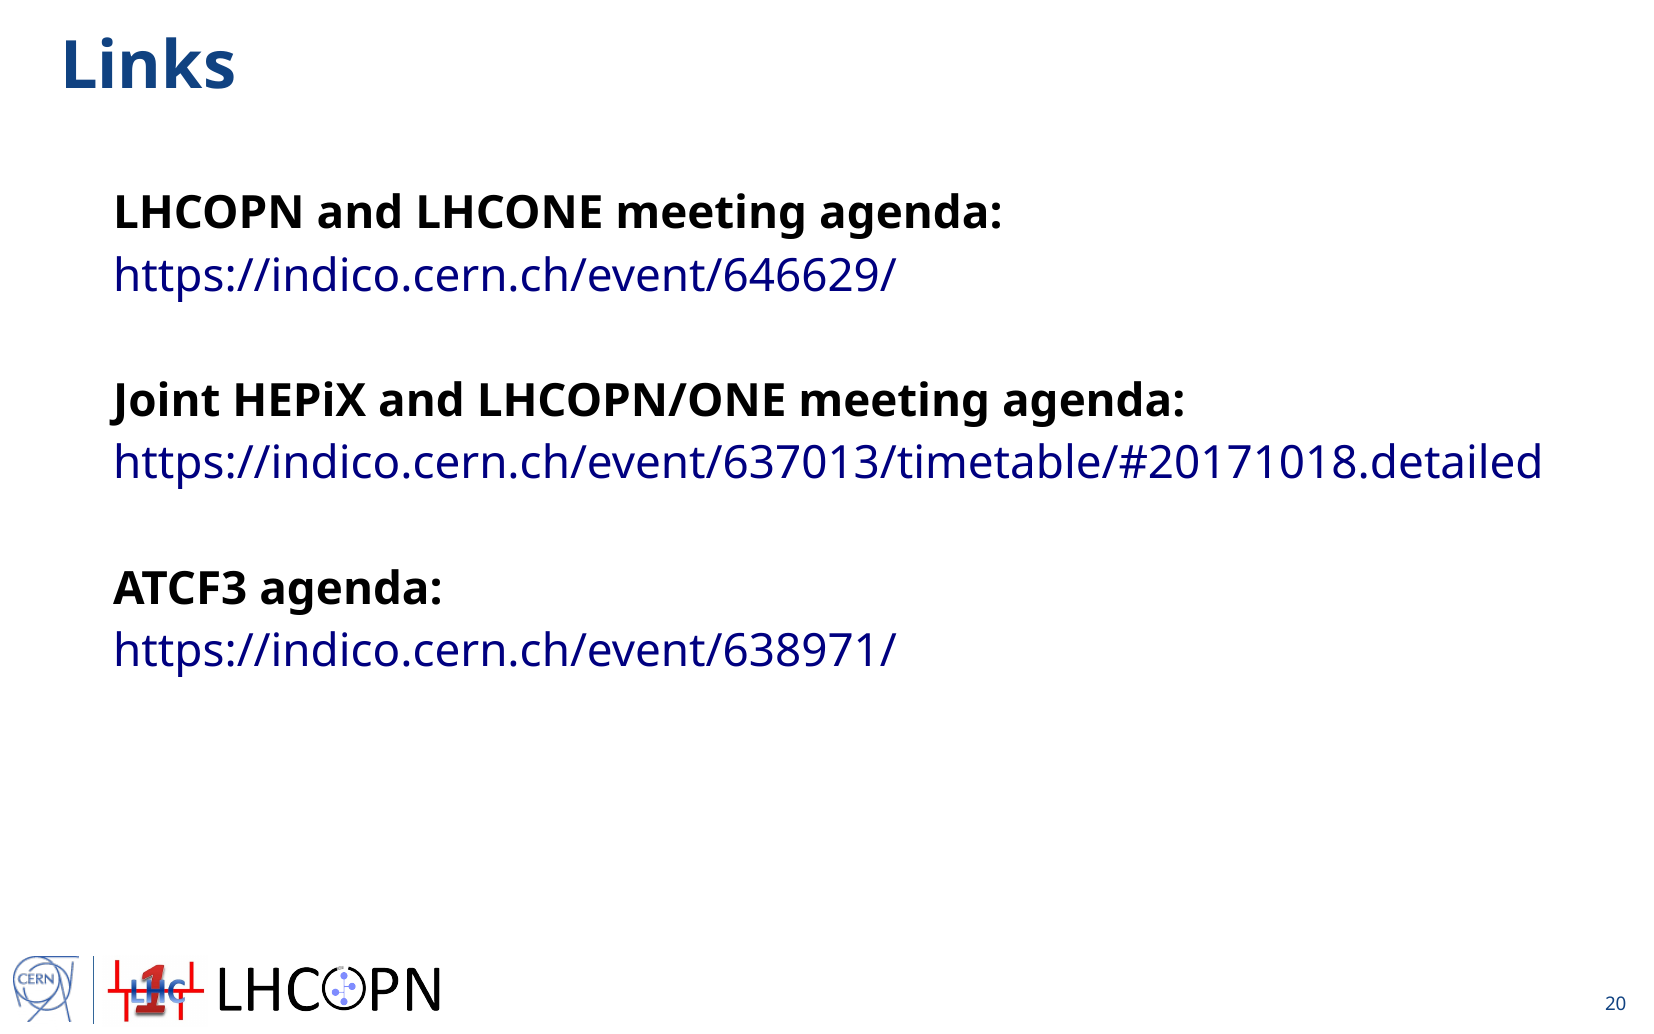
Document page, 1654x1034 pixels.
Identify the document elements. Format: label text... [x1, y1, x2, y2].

text_box LHCOPN and LHCONE meeting agenda: https://indico.cern.ch/event/646629/ Joint HEPiX and LHCOPN/ONE meeting agenda: https://indico.cern.ch/event/637013/timetable/#20171018.detailed ATCF3 agenda: https://indico.cern.ch/event/638971/ [98, 172, 1615, 751]
title Links [60, 0, 1528, 138]
picture [13, 956, 79, 1032]
picture [217, 963, 444, 1014]
picture [102, 955, 208, 1027]
